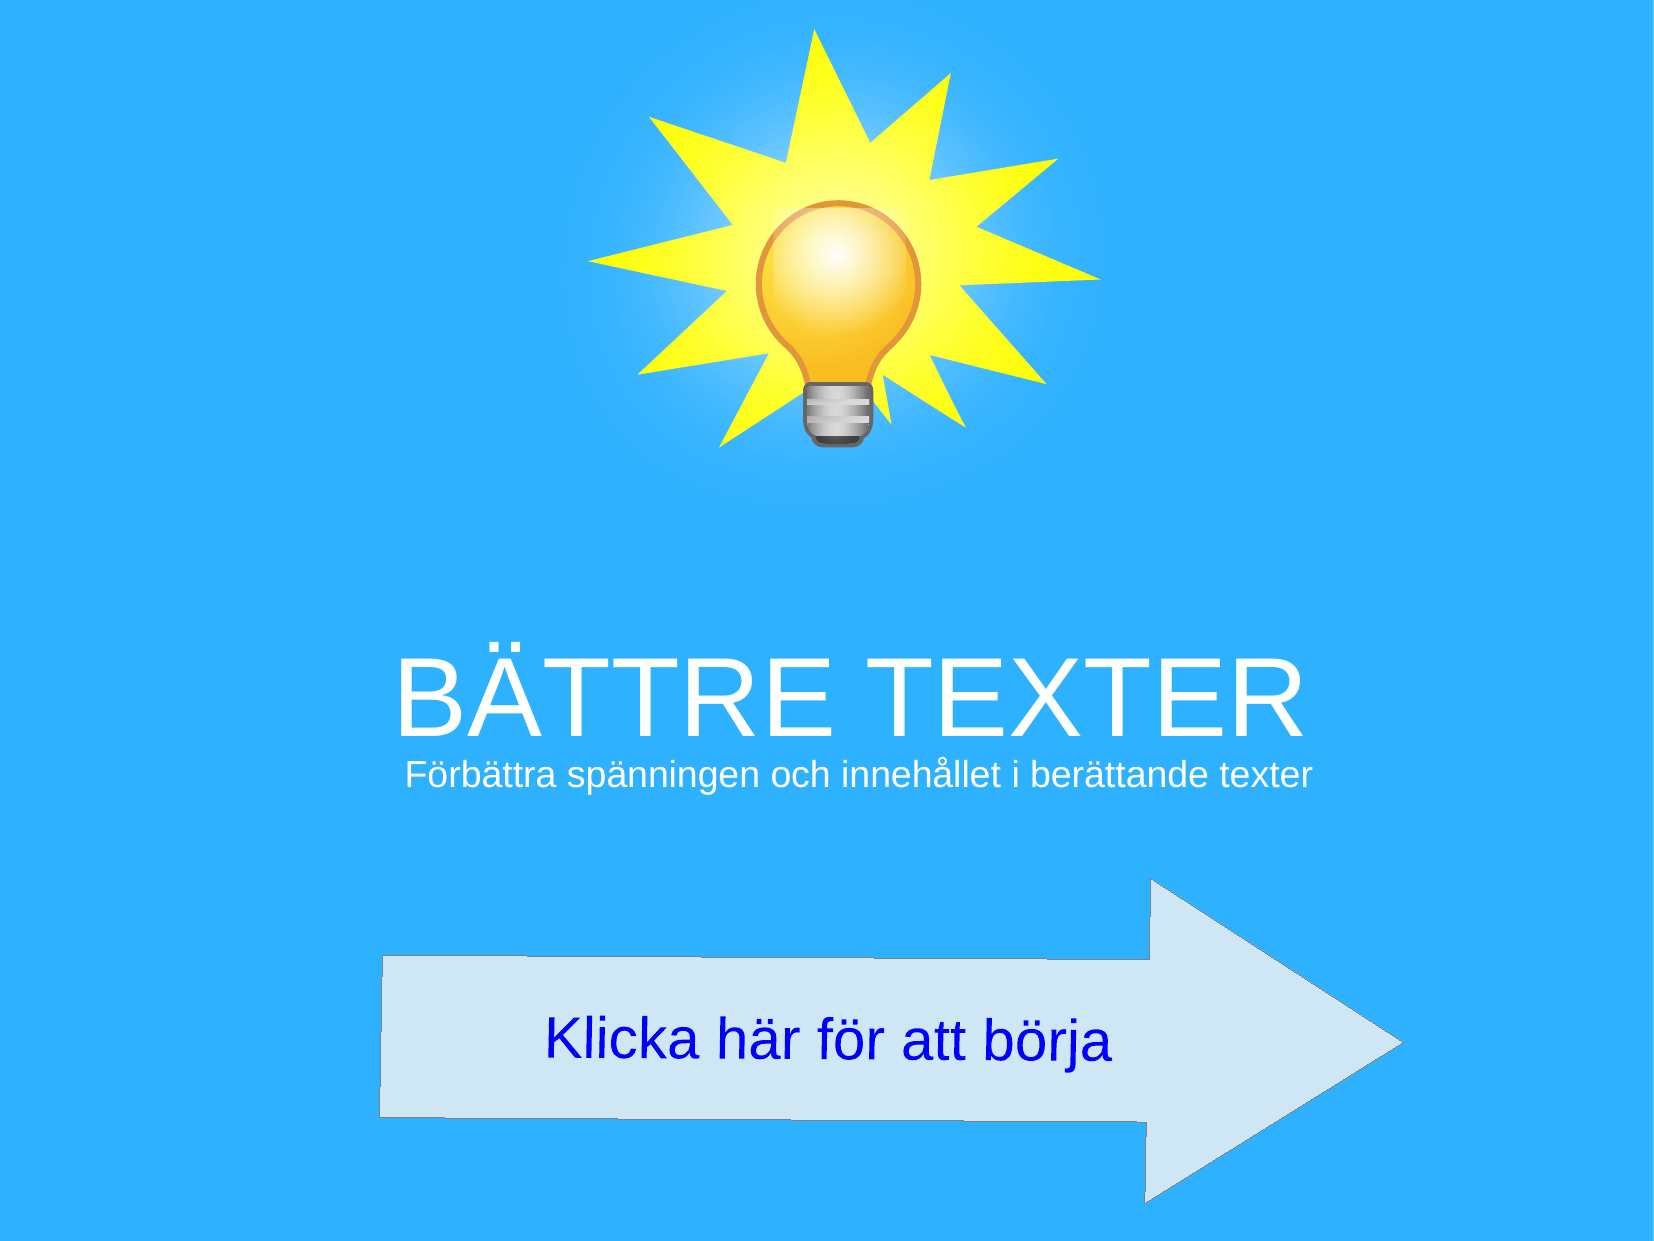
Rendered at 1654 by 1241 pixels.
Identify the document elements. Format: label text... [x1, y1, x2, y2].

text_box Förbättra spänningen och innehållet i berättande texter [389, 746, 1328, 804]
text_box BÄTTRE TEXTER [377, 627, 1325, 768]
text_box Klicka här för att börja [379, 878, 1404, 1204]
picture [0, 0, 1654, 1241]
